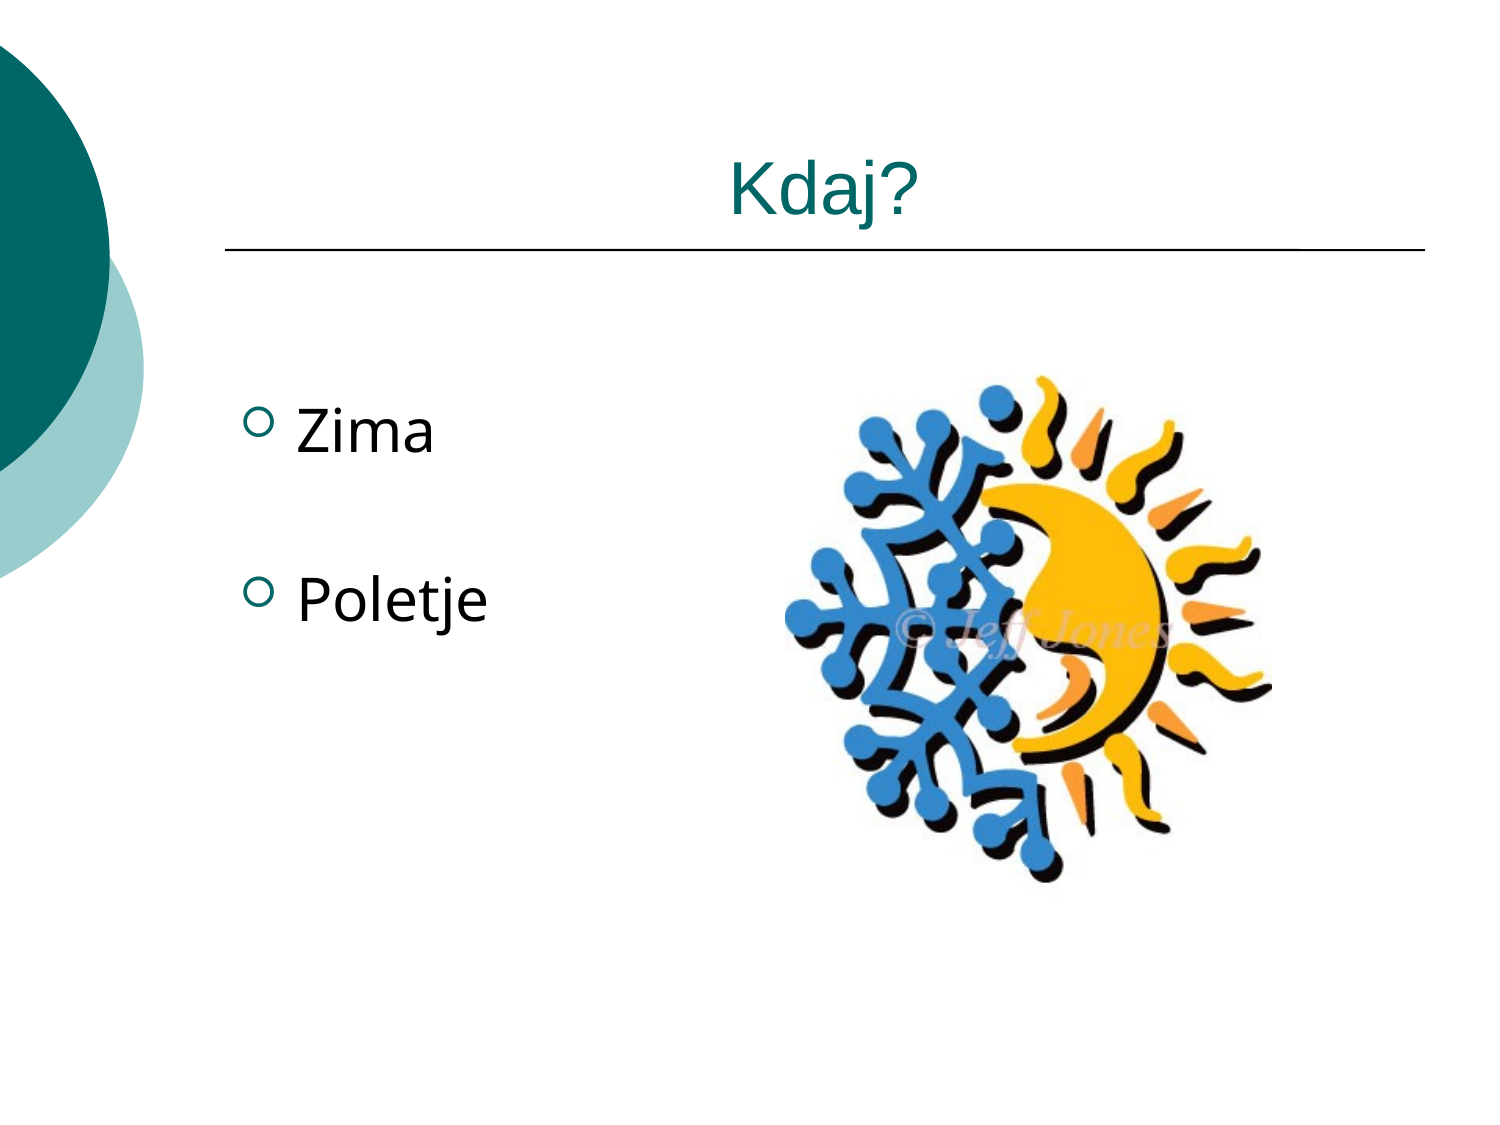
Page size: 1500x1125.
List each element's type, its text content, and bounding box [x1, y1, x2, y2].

title Kdaj? [224, 49, 1425, 237]
picture [785, 326, 1272, 933]
list Zima Poletje [224, 299, 1425, 975]
